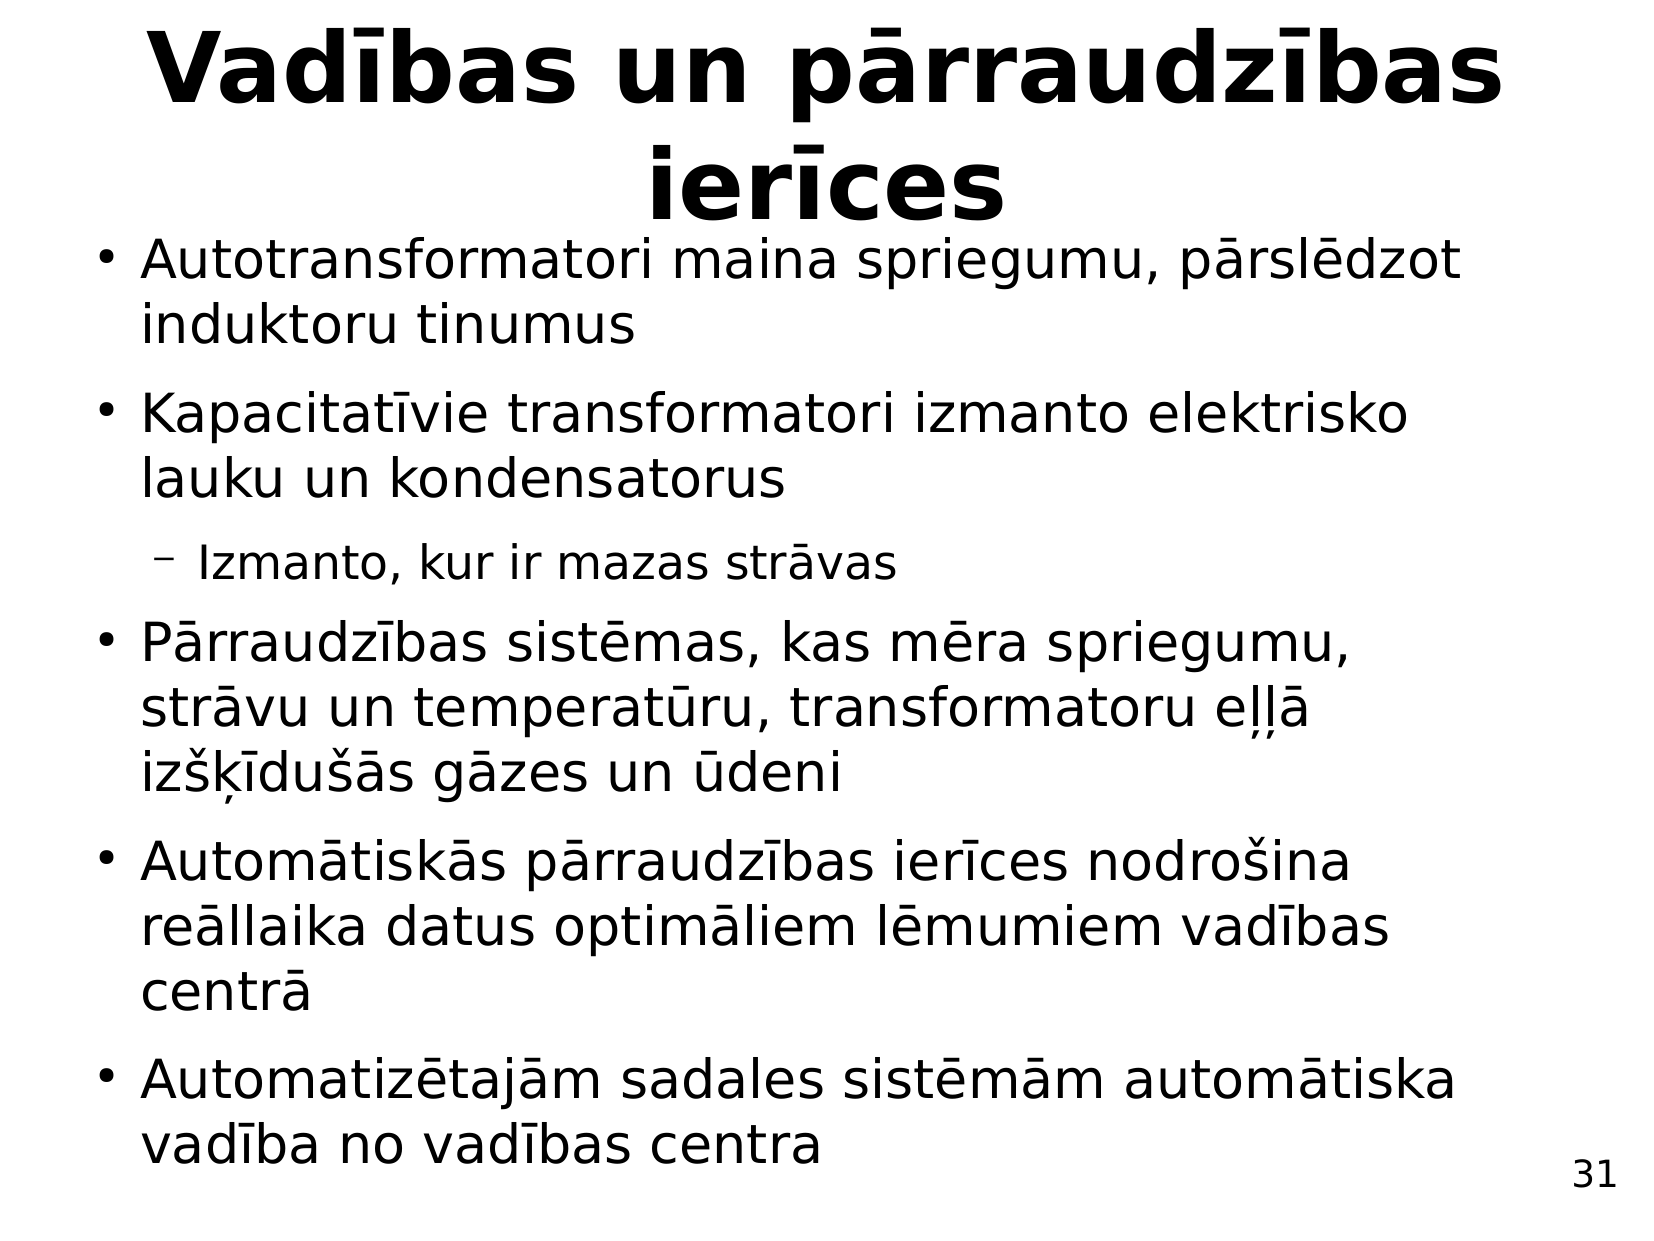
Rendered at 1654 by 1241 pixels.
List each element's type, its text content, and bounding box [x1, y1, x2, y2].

title Vadības un pārraudzības ierīces [82, 49, 1571, 196]
list Autotransformatori maina spriegumu, pārslēdzot induktoru tinumus Kapacitatīvie transformatori izmanto elektrisko lauku un kondensatorus Izmanto, kur ir mazas strāvas Pārraudzības sistēmas, kas mēra spriegumu, strāvu un temperatūru, transformatoru eļļā izšķīdušās gāzes un ūdeni Automātiskās pārraudzības ierīces nodrošina reāllaika datus optimāliem lēmumiem vadības centrā Automatizētajām sadales sistēmām automātiska vadība no vadības centra [82, 225, 1538, 1186]
